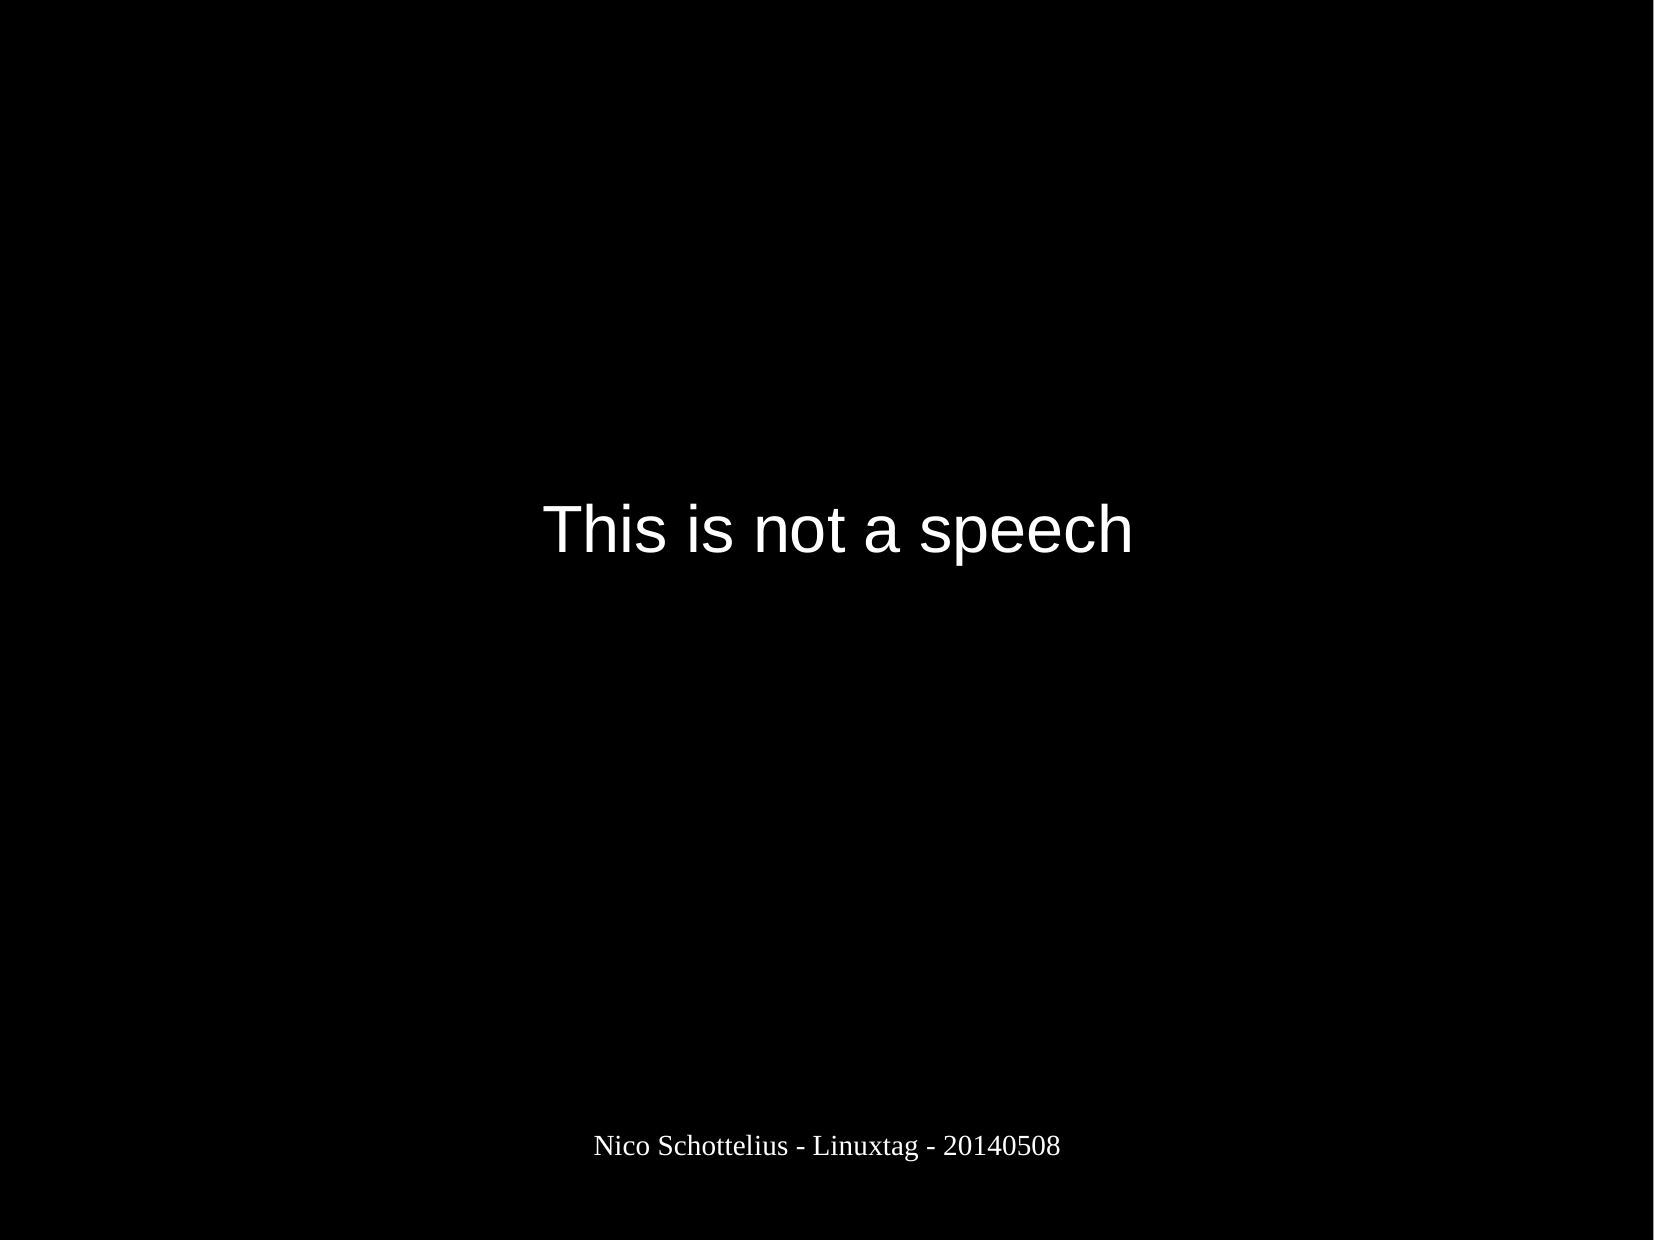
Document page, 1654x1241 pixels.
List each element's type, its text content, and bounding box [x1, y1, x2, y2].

subtitle This is not a speech [82, 49, 1571, 1010]
